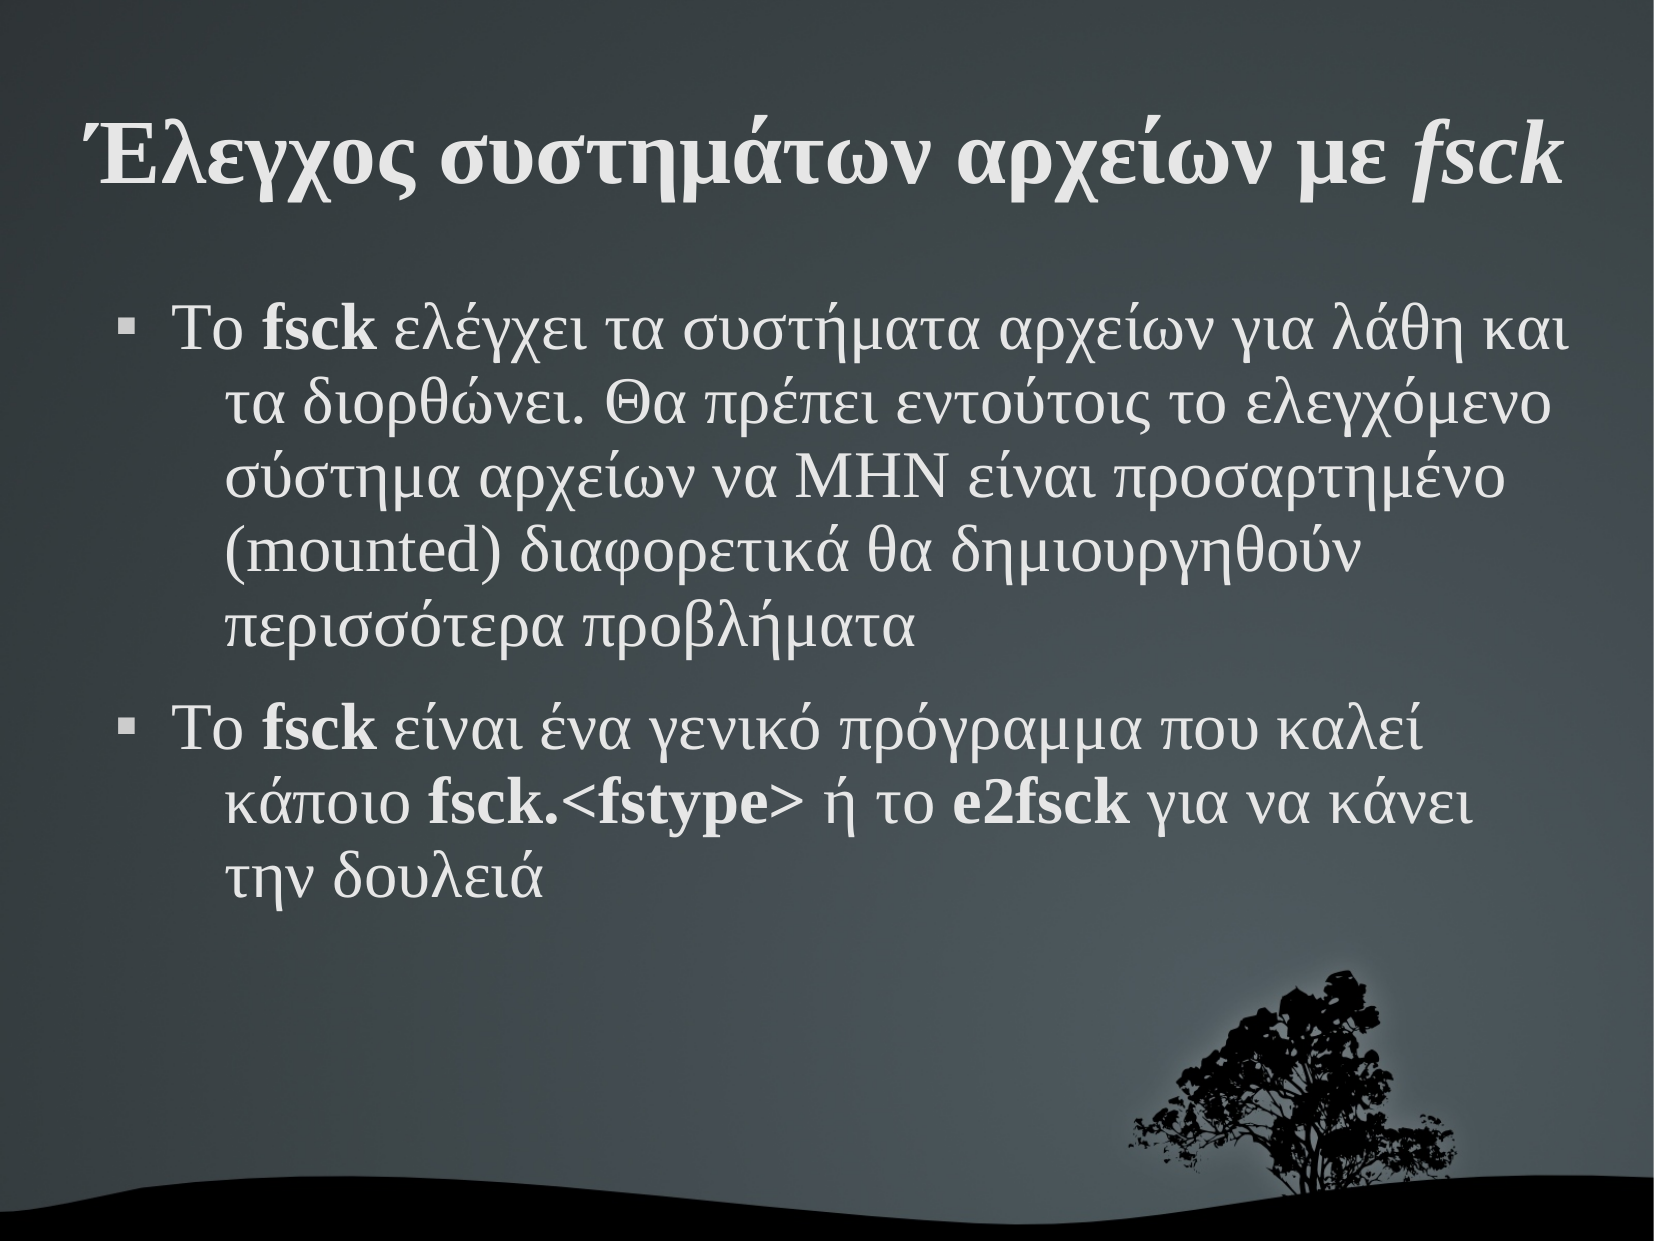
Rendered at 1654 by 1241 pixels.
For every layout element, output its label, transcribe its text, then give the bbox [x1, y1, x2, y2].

picture [0, 0, 1654, 1241]
title Έλεγχος συστημάτων αρχείων με fsck [82, 49, 1571, 257]
list Το fsck ελέγχει τα συστήματα αρχείων για λάθη και τα διορθώνει. Θα πρέπει εντούτοις το ελεγχόμενο σύστημα αρχείων να ΜΗΝ είναι προσαρτημένο (mounted) διαφορετικά θα δημιουργηθούν περισσότερα προβλήματα To fsck είναι ένα γενικό πρόγραμμα που καλεί κάποιο fsck.<fstype> ή το e2fsck για να κάνει την δουλειά [82, 290, 1571, 1109]
